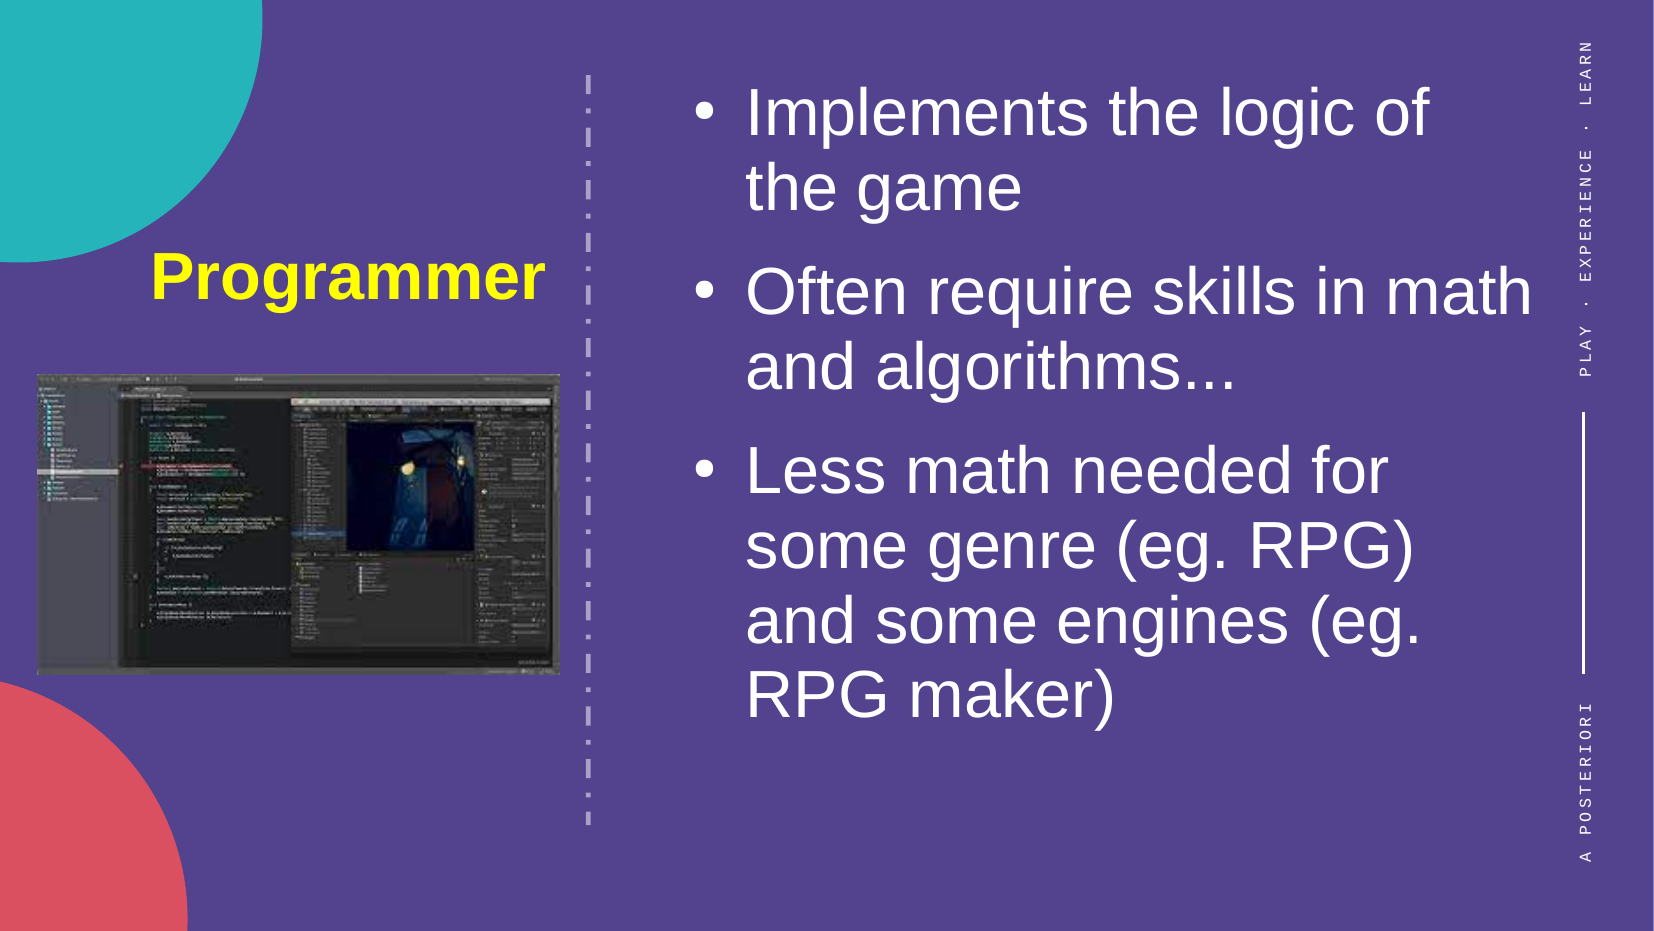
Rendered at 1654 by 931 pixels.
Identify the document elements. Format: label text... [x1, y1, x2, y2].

title Programmer [150, 198, 563, 354]
list Implements the logic of the game Often require skills in math and algorithms... Less math needed for some genre (eg. RPG) and some engines (eg. RPG maker) [675, 75, 1538, 758]
picture [37, 374, 560, 676]
